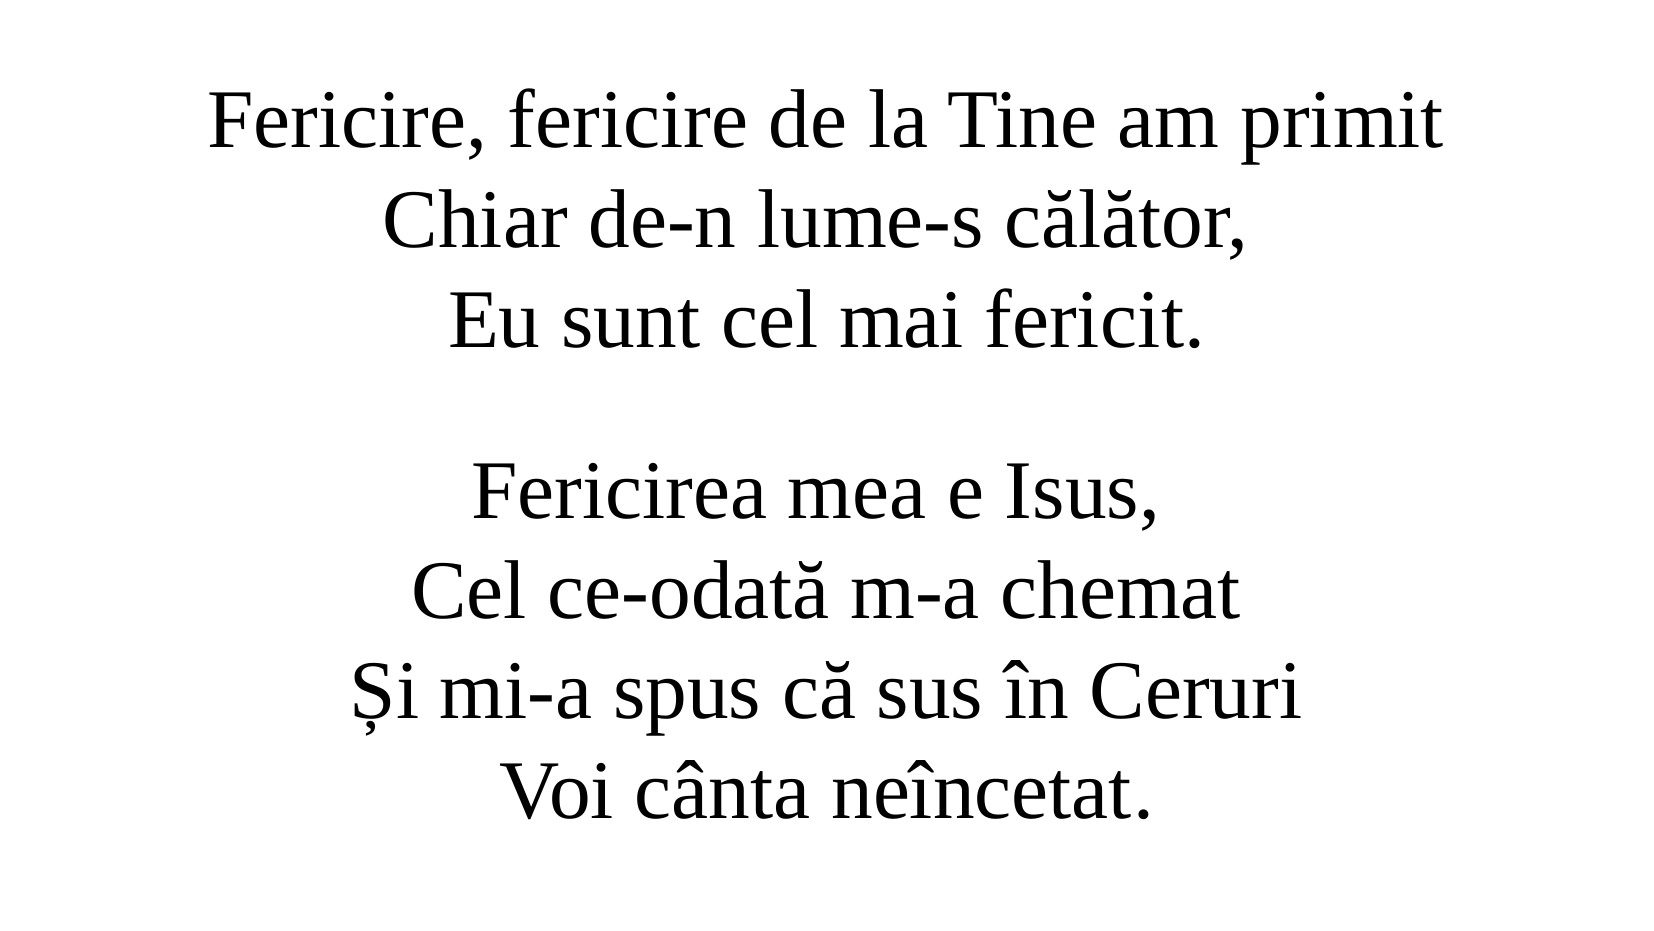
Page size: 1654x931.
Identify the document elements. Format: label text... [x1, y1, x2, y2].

subtitle Fericire, fericire de la Tine am primit Chiar de-n lume-s călător, Eu sunt cel mai fericit. Fericirea mea e Isus, Cel ce-odată m-a chemat Și mi-a spus că sus în Ceruri Voi cânta neîncetat. [0, 56, 1654, 850]
